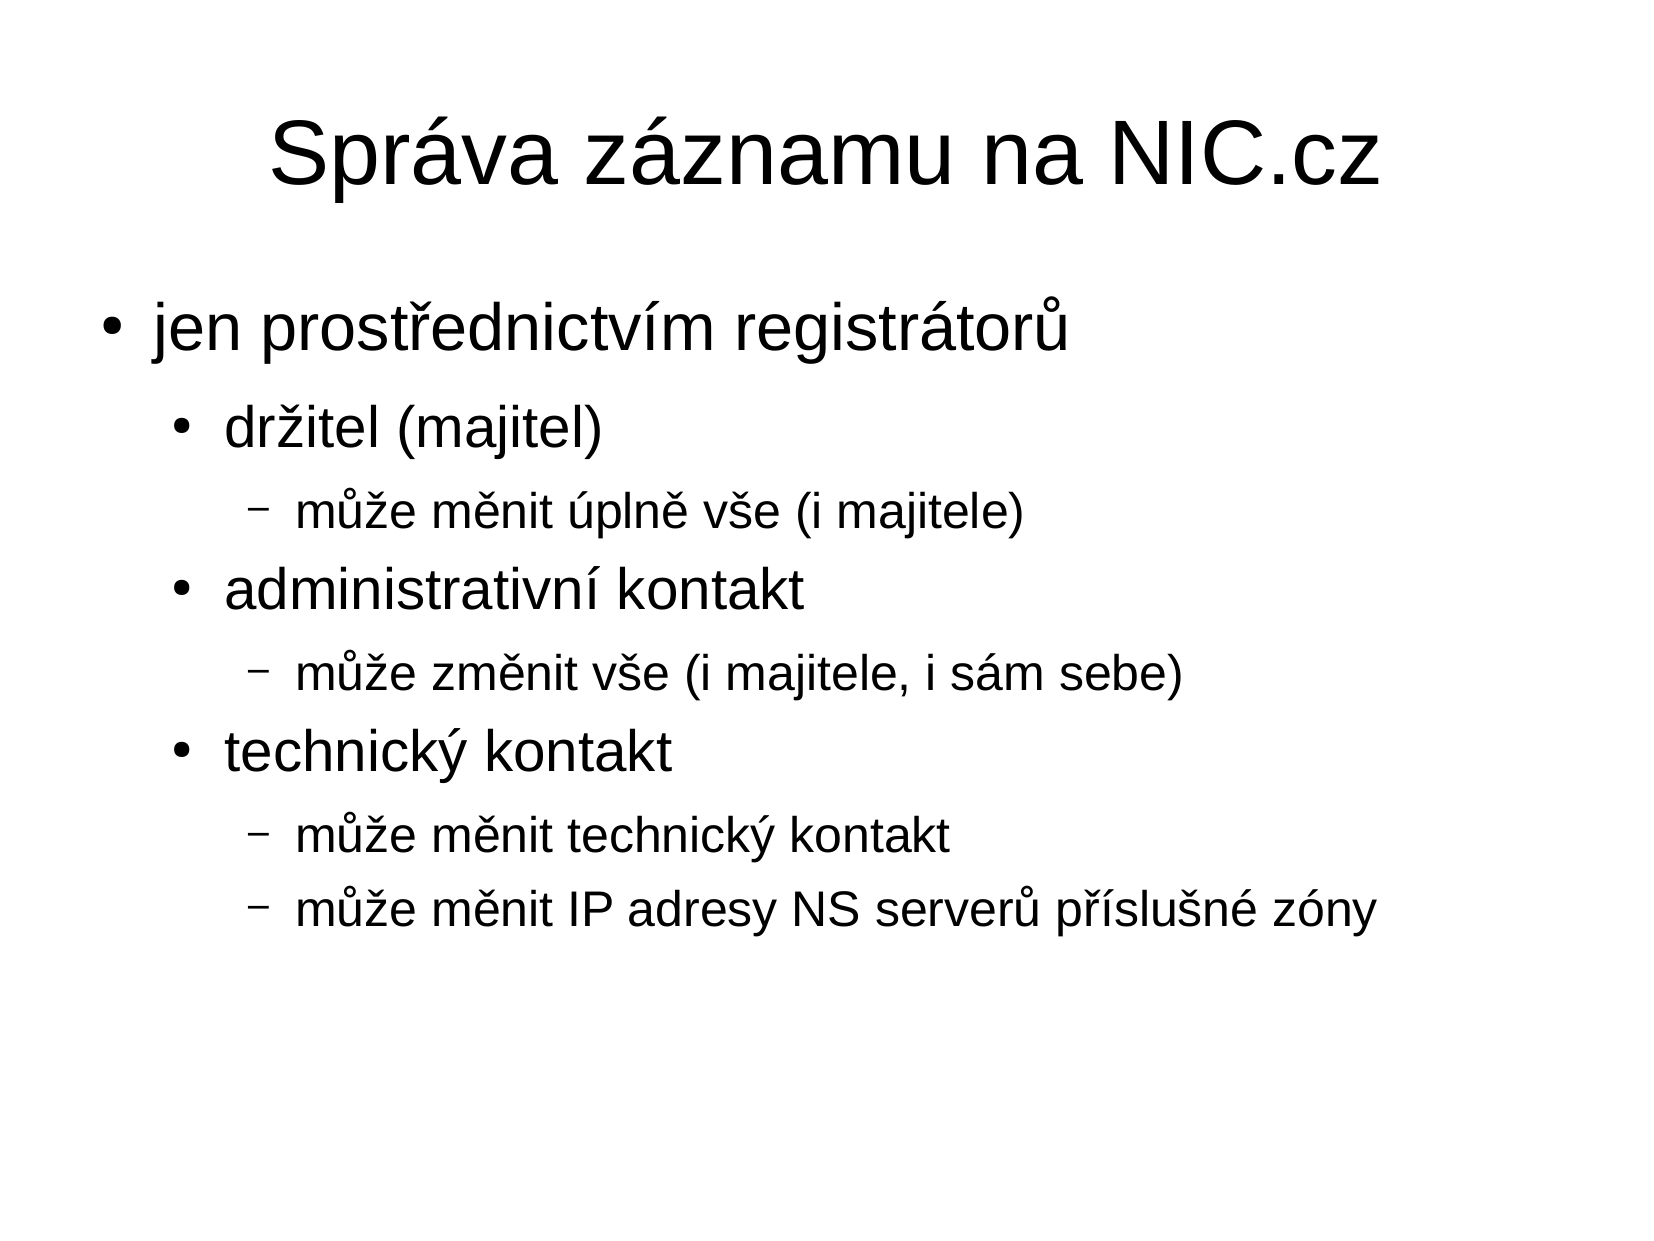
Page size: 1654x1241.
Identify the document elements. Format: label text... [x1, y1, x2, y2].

list jen prostřednictvím registrátorů držitel (majitel) může měnit úplně vše (i majitele) administrativní kontakt může změnit vše (i majitele, i sám sebe) technický kontakt může měnit technický kontakt může měnit IP adresy NS serverů příslušné zóny [82, 290, 1571, 1010]
title Správa záznamu na NIC.cz [82, 49, 1571, 257]
